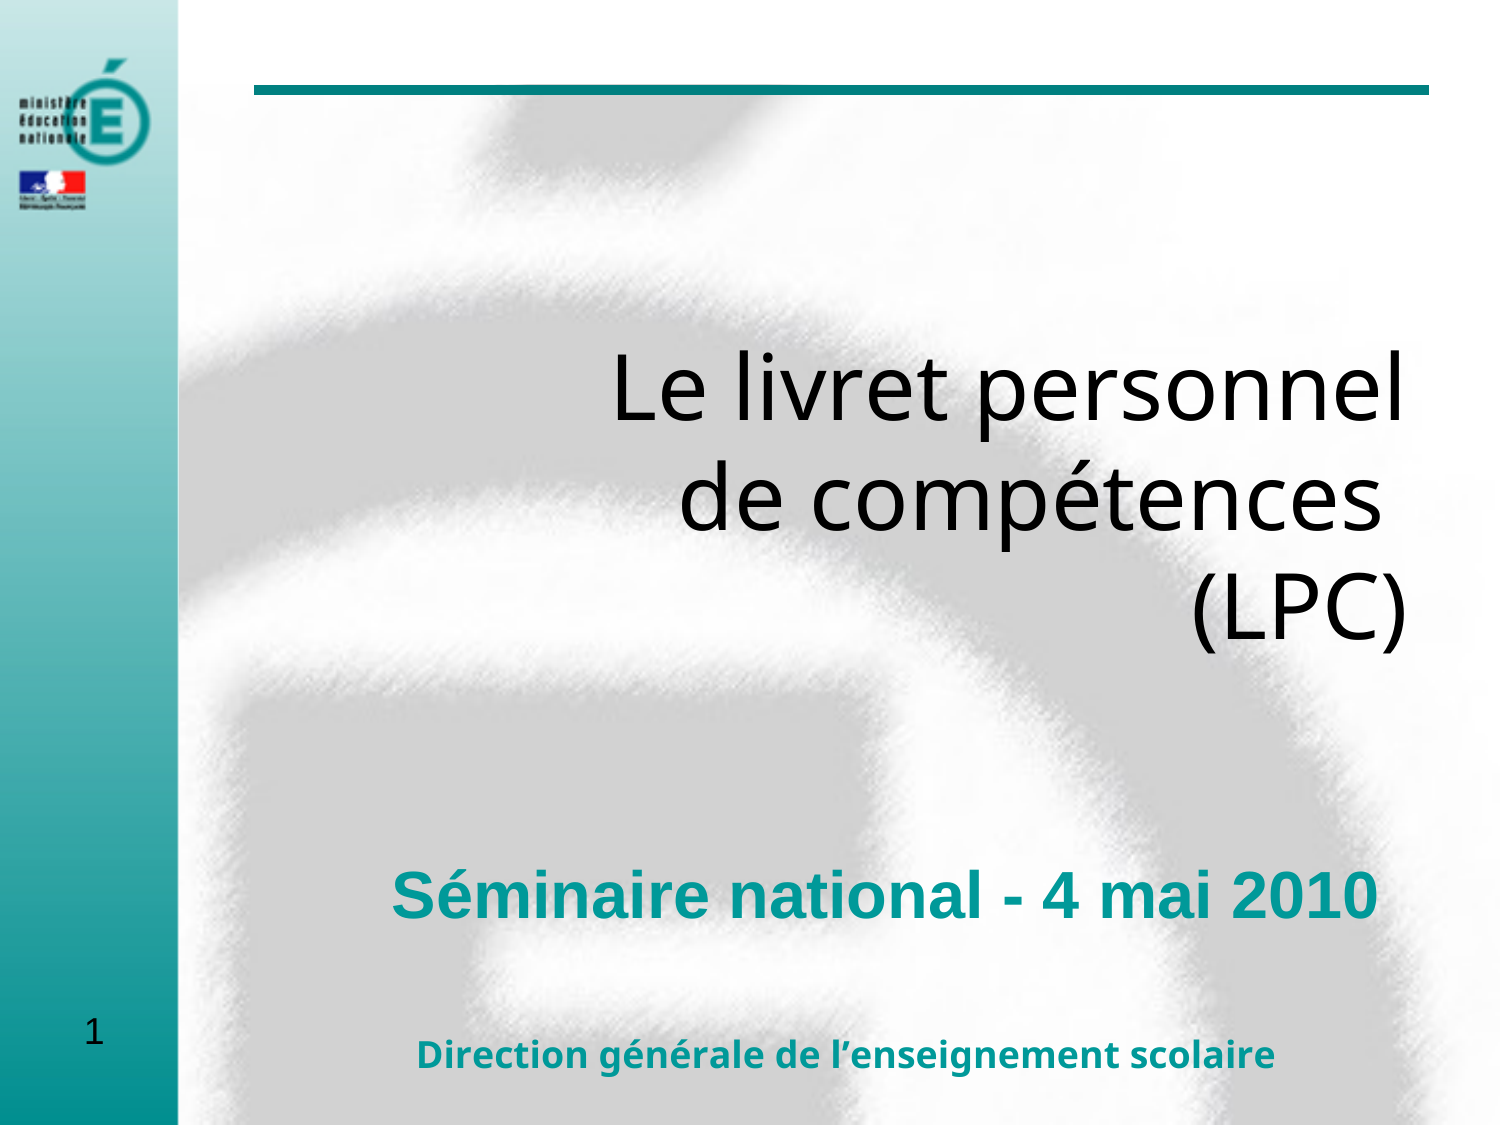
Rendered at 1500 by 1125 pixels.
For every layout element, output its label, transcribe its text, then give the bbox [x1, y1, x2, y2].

text_box Direction générale de l’enseignement scolaire [391, 1023, 1292, 1084]
text_box <numéro> [41, 999, 148, 1060]
title Le livret personnel de compétences (LPC) Séminaire national - 4 mai 2010 [206, 267, 1424, 1000]
picture [0, 0, 1500, 1125]
